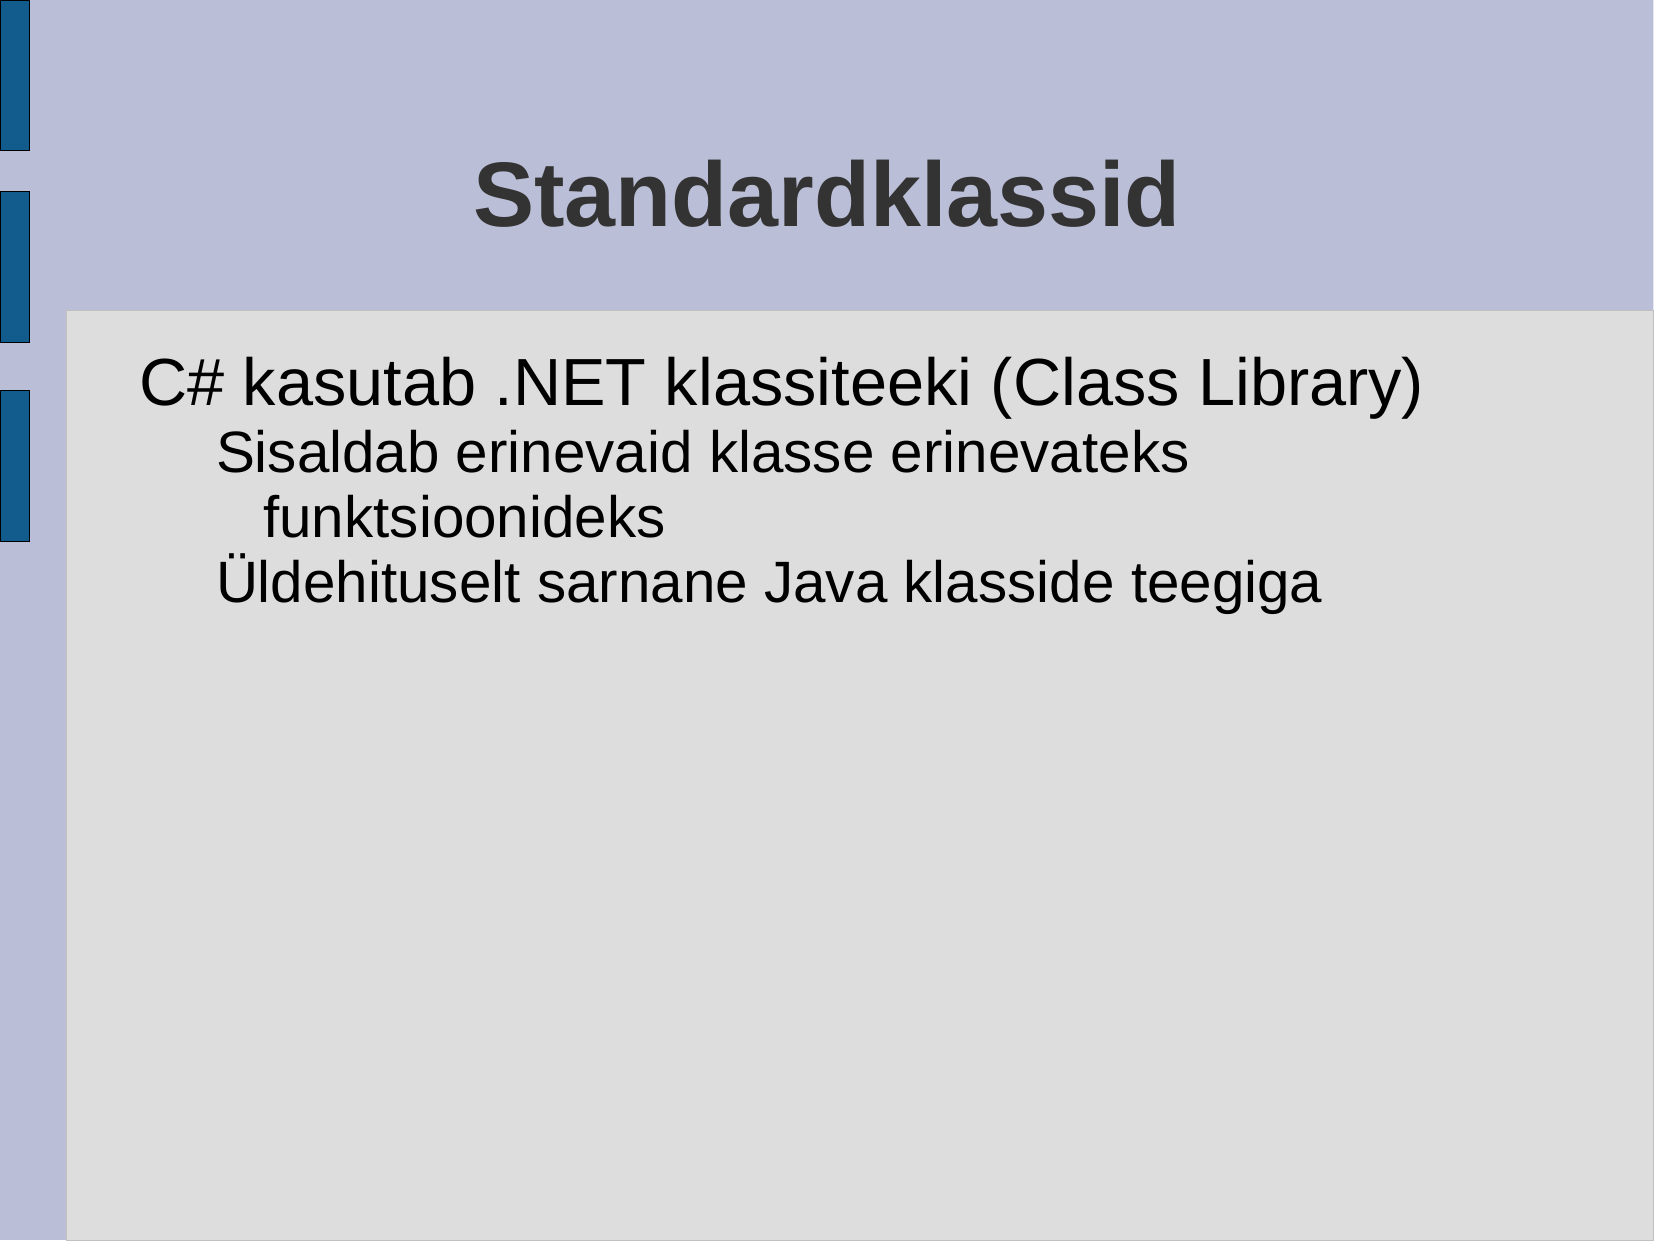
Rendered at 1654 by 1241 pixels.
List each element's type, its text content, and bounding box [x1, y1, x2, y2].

list C# kasutab .NET klassiteeki (Class Library) Sisaldab erinevaid klasse erinevateks funktsioonideks Üldehituselt sarnane Java klasside teegiga [121, 344, 1534, 1127]
title Standardklassid [121, 91, 1534, 299]
